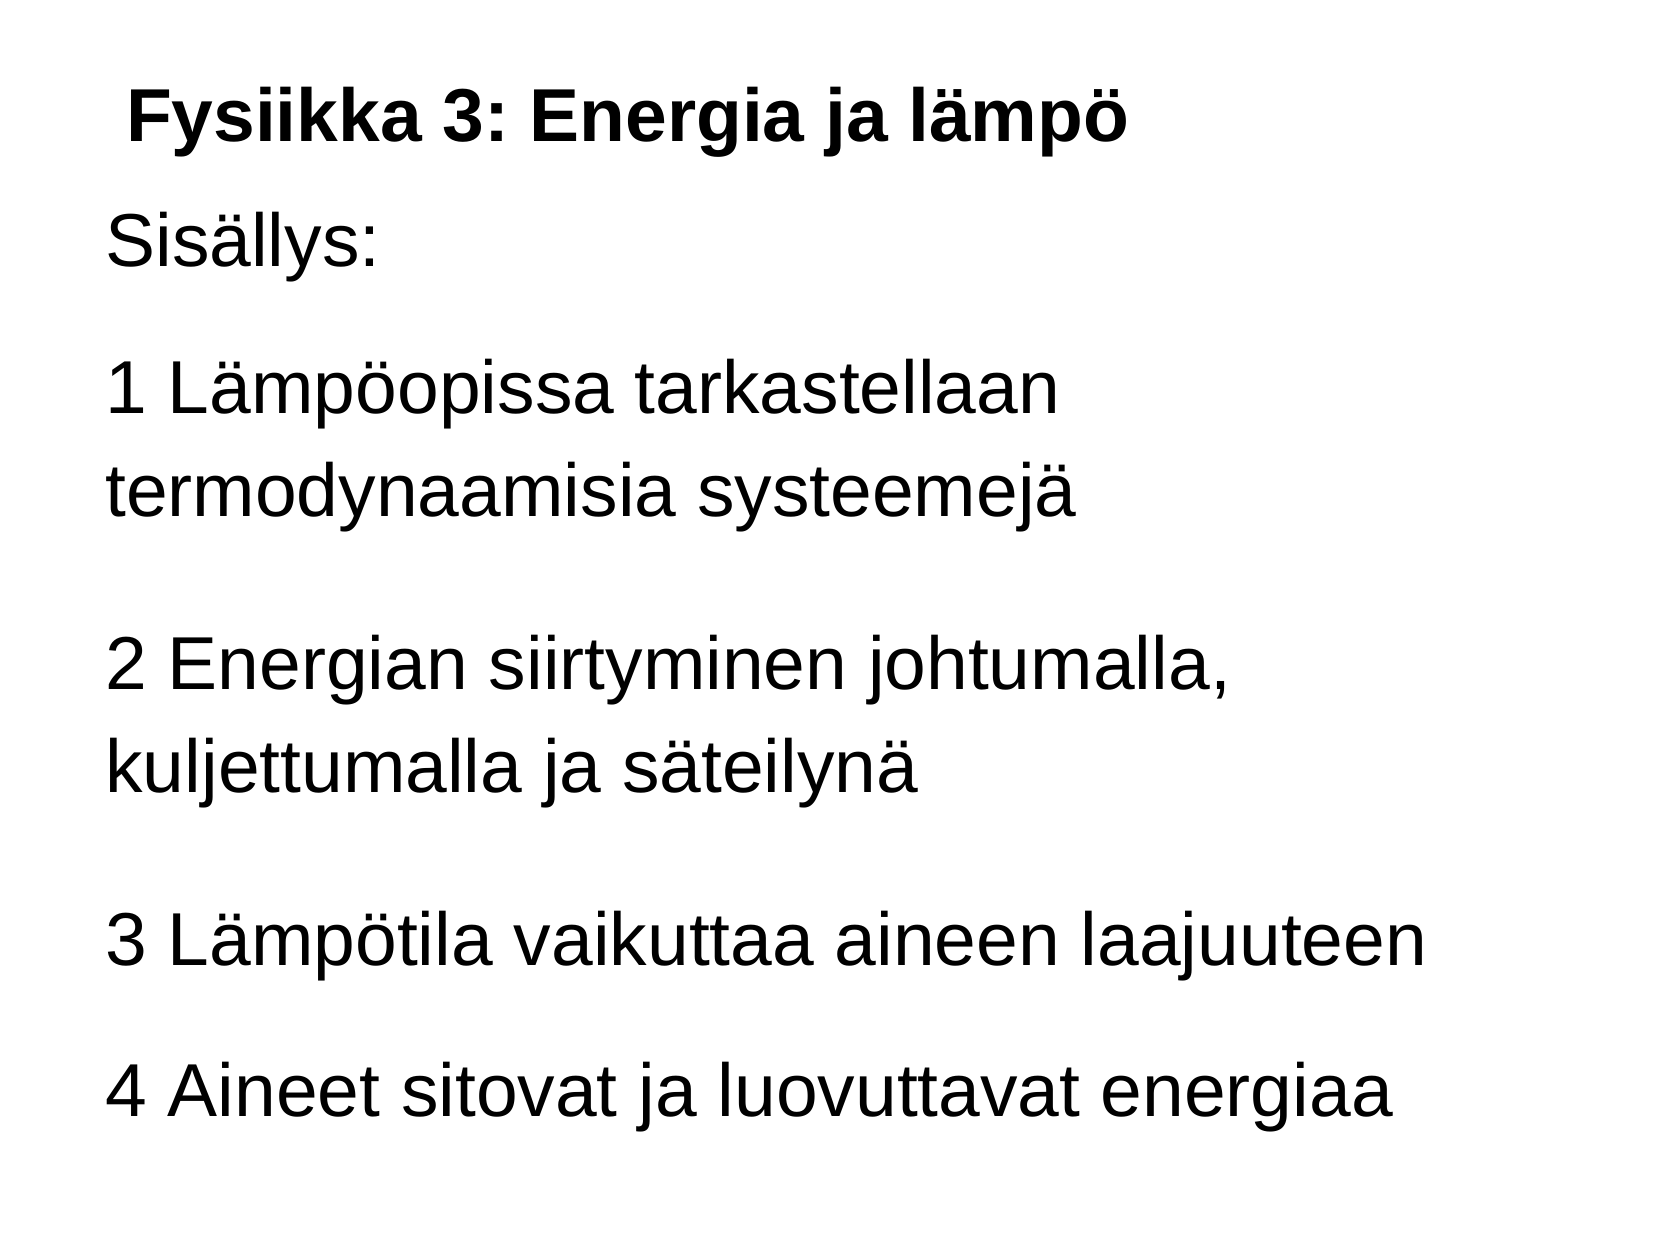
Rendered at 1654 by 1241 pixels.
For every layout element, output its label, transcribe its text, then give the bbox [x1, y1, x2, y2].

text_box Fysiikka 3: Energia ja lämpö Sisällys: 1 Lämpöopissa tarkastellaan termodynaamisia systeemejä 2 Energian siirtyminen johtumalla, kuljettumalla ja säteilynä 3 Lämpötila vaikuttaa aineen laajuuteen 4 Aineet sitovat ja luovuttavat energiaa [90, 66, 1595, 1241]
